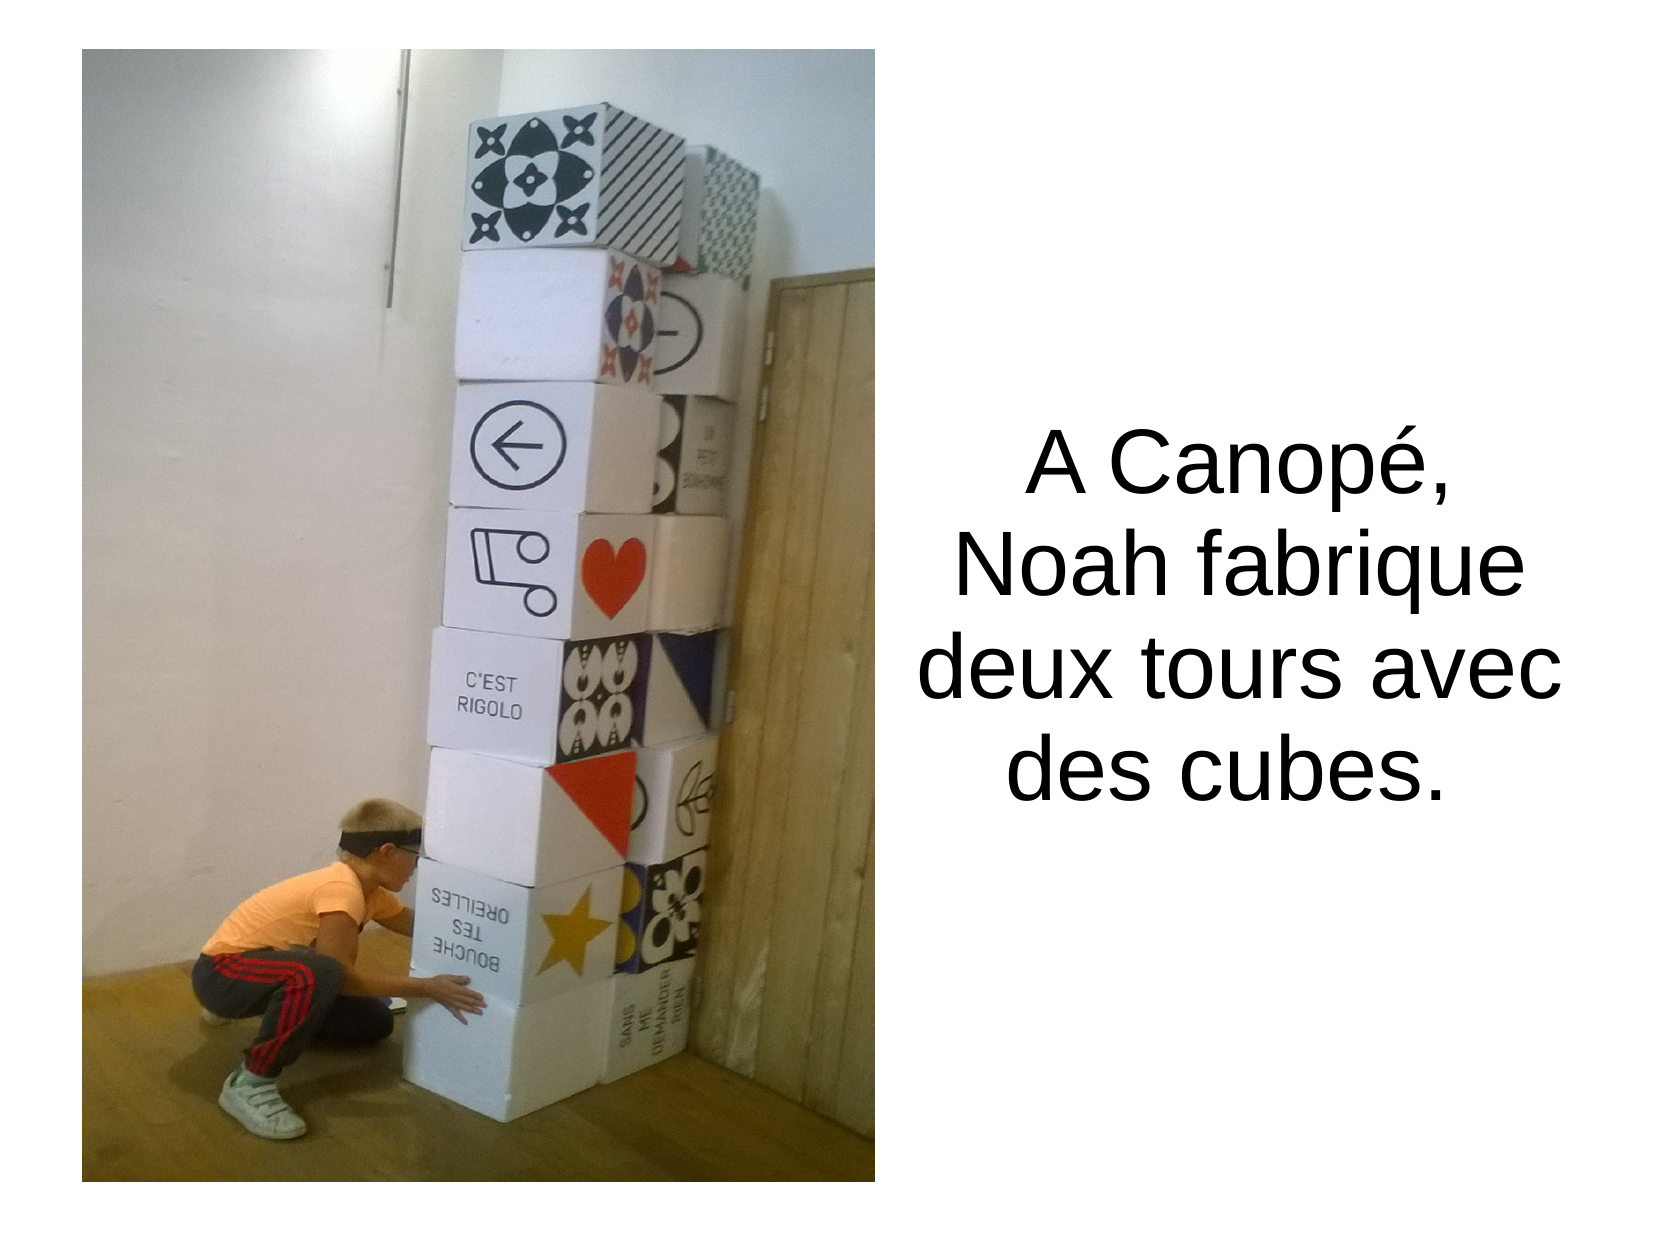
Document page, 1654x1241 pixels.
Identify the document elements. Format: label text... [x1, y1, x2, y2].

picture [82, 49, 875, 1182]
title A Canopé, Noah fabrique deux tours avec des cubes. [909, 49, 1571, 1182]
